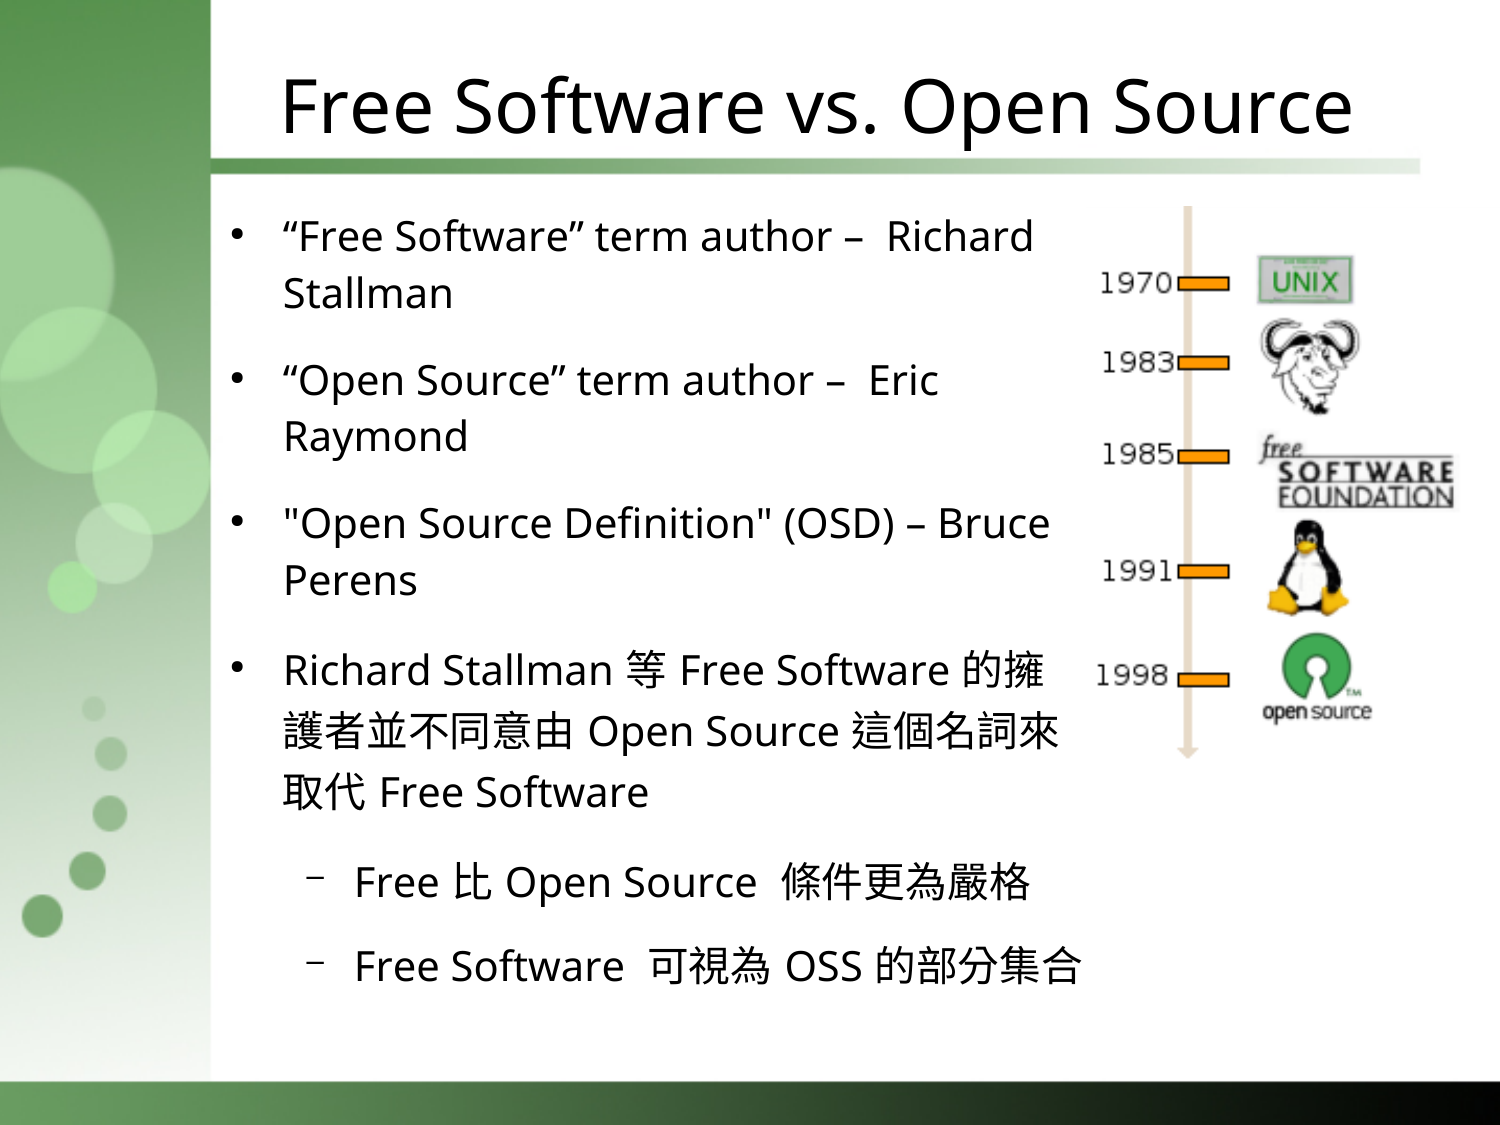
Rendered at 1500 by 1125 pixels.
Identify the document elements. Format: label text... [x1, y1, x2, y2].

list “Free Software” term author – Richard Stallman “Open Source” term author – Eric Raymond "Open Source Definition" (OSD) – Bruce Perens Richard Stallman等Free Software的擁護者並不同意由Open Source這個名詞來取代Free Software Free比Open Source 條件更為嚴格 Free Software 可視為OSS的部分集合 [212, 206, 1087, 1034]
title Free Software vs. Open Source [236, 19, 1400, 189]
picture [0, 0, 1500, 1125]
